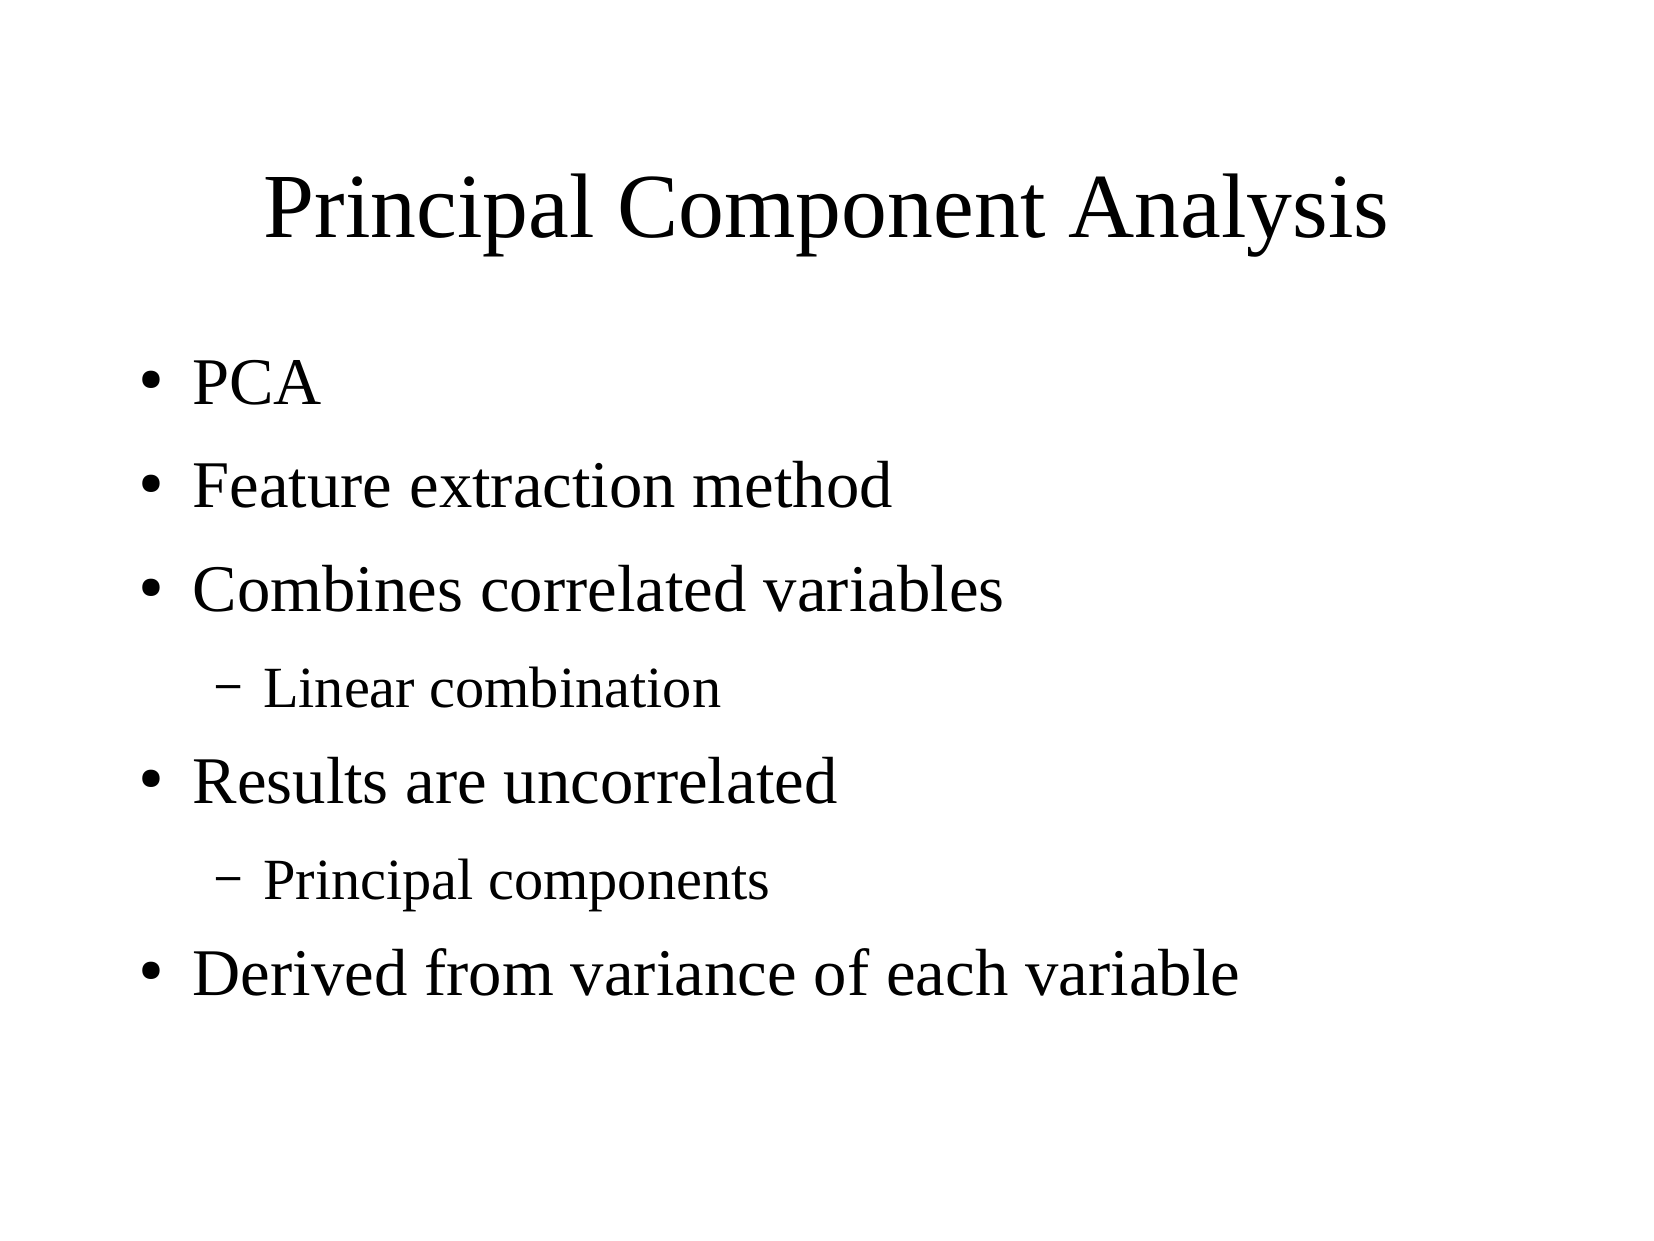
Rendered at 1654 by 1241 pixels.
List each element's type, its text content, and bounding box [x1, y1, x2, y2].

list PCA Feature extraction method Combines correlated variables Linear combination Results are uncorrelated Principal components Derived from variance of each variable [121, 344, 1534, 1127]
title Principal Component Analysis [121, 102, 1534, 311]
